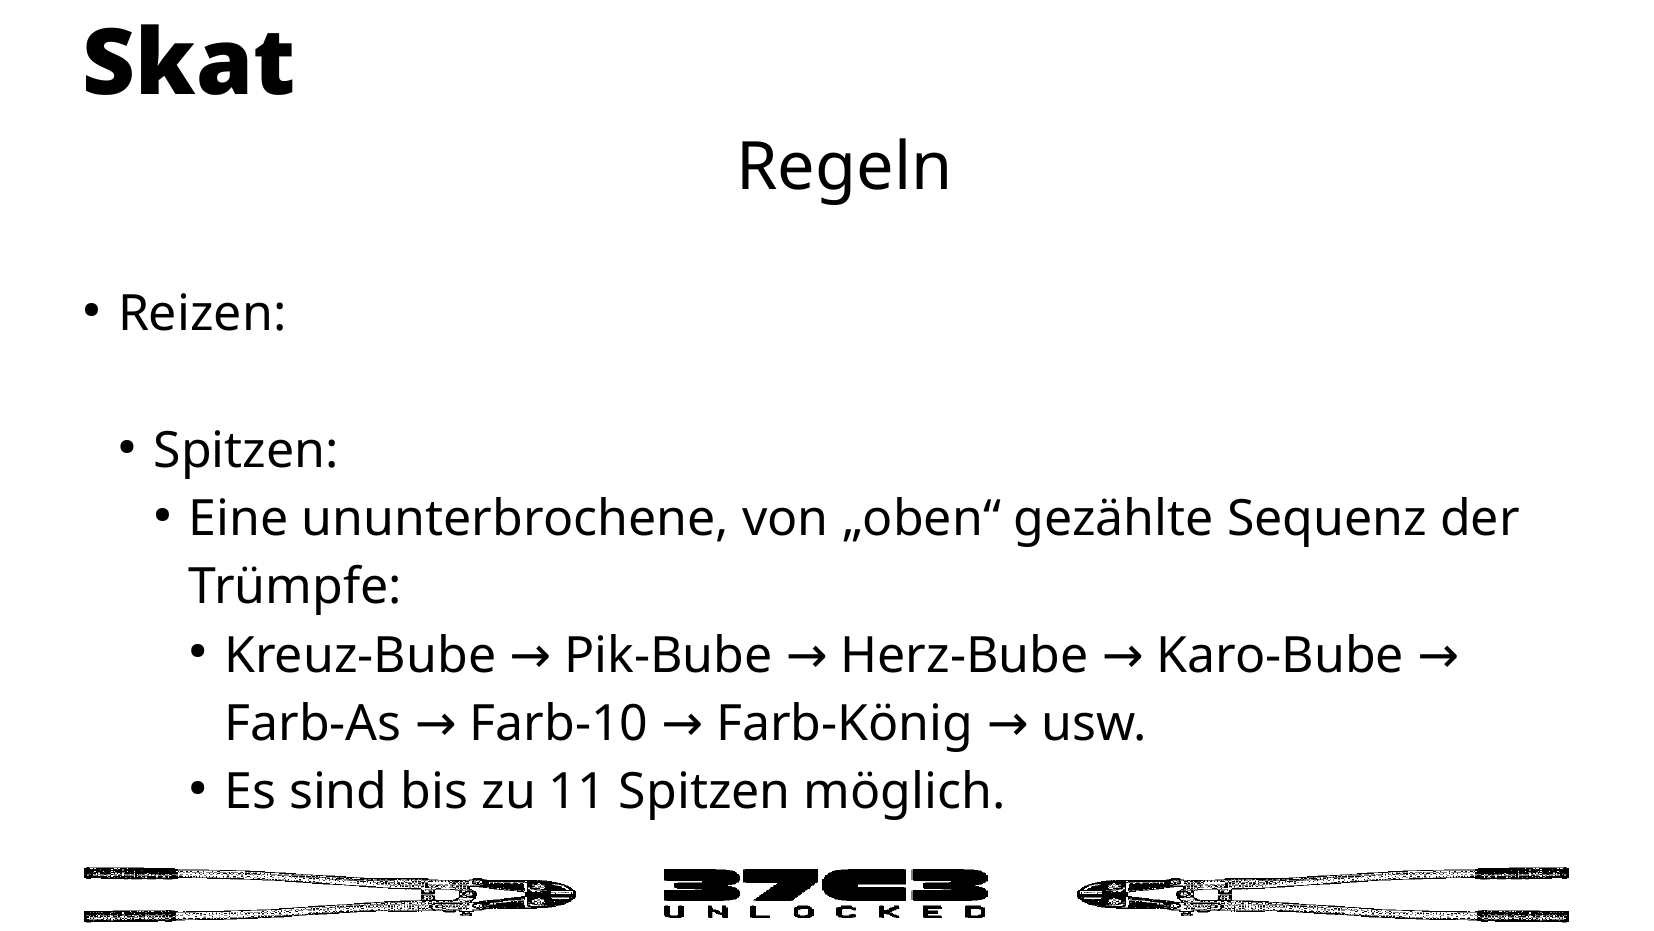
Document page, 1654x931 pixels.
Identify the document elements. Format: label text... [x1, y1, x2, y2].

subtitle Regeln Reizen: Spitzen: Eine ununterbrochene, von „oben“ gezählte Sequenz der Trümpfe: Kreuz-Bube → Pik-Bube → Herz-Bube → Karo-Bube → Farb-As → Farb-10 → Farb-König → usw. Es sind bis zu 11 Spitzen möglich. [82, 118, 1571, 827]
title Skat [82, 0, 1571, 118]
picture [0, 856, 1654, 931]
